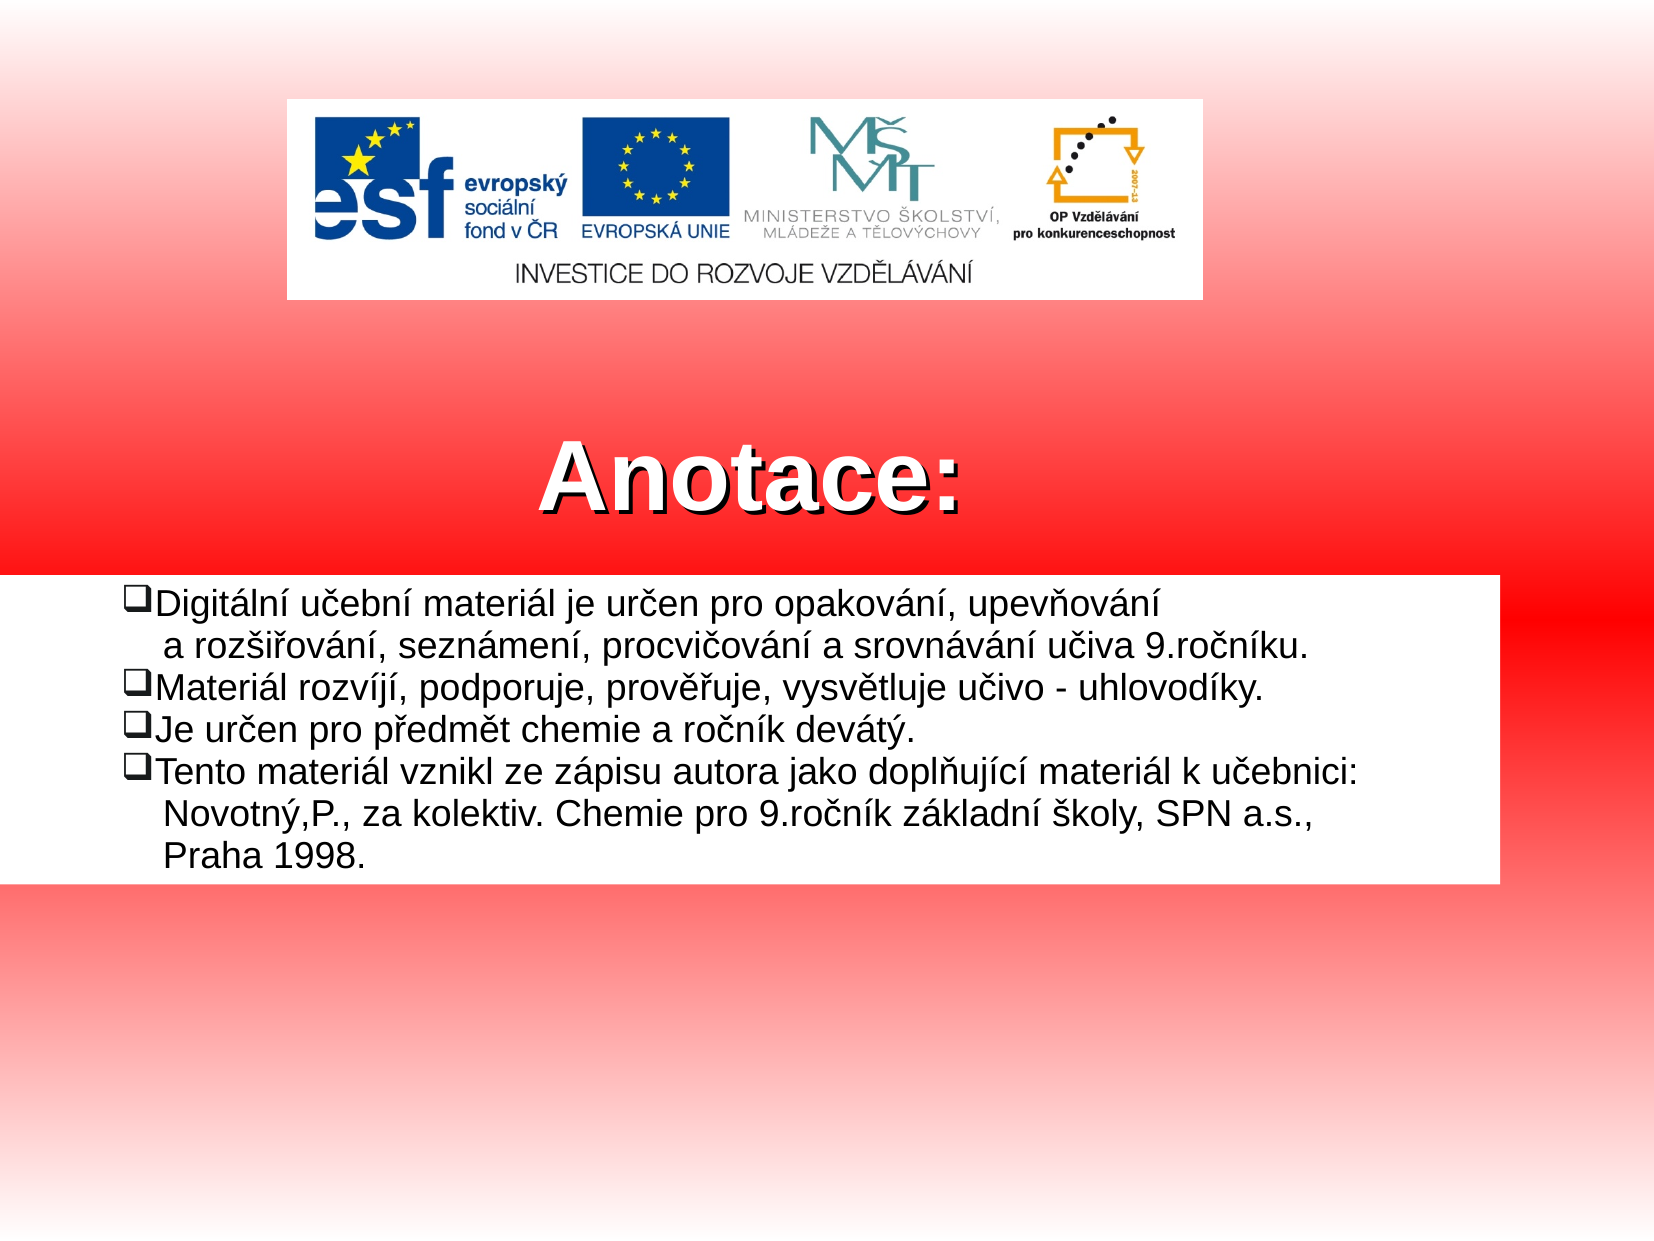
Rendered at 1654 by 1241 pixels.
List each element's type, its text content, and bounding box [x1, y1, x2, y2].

picture [287, 99, 1203, 300]
text_box Digitální učební materiál je určen pro opakování, upevňování a rozšiřování, seznámení, procvičování a srovnávání učiva 9.ročníku. Materiál rozvíjí, podporuje, prověřuje, vysvětluje učivo - uhlovodíky. Je určen pro předmět chemie a ročník devátý. Tento materiál vznikl ze zápisu autora jako doplňující materiál k učebnici: Novotný,P., za kolektiv. Chemie pro 9.ročník základní školy, SPN a.s., Praha 1998. [0, 575, 1501, 885]
title Anotace: [112, 349, 1388, 575]
